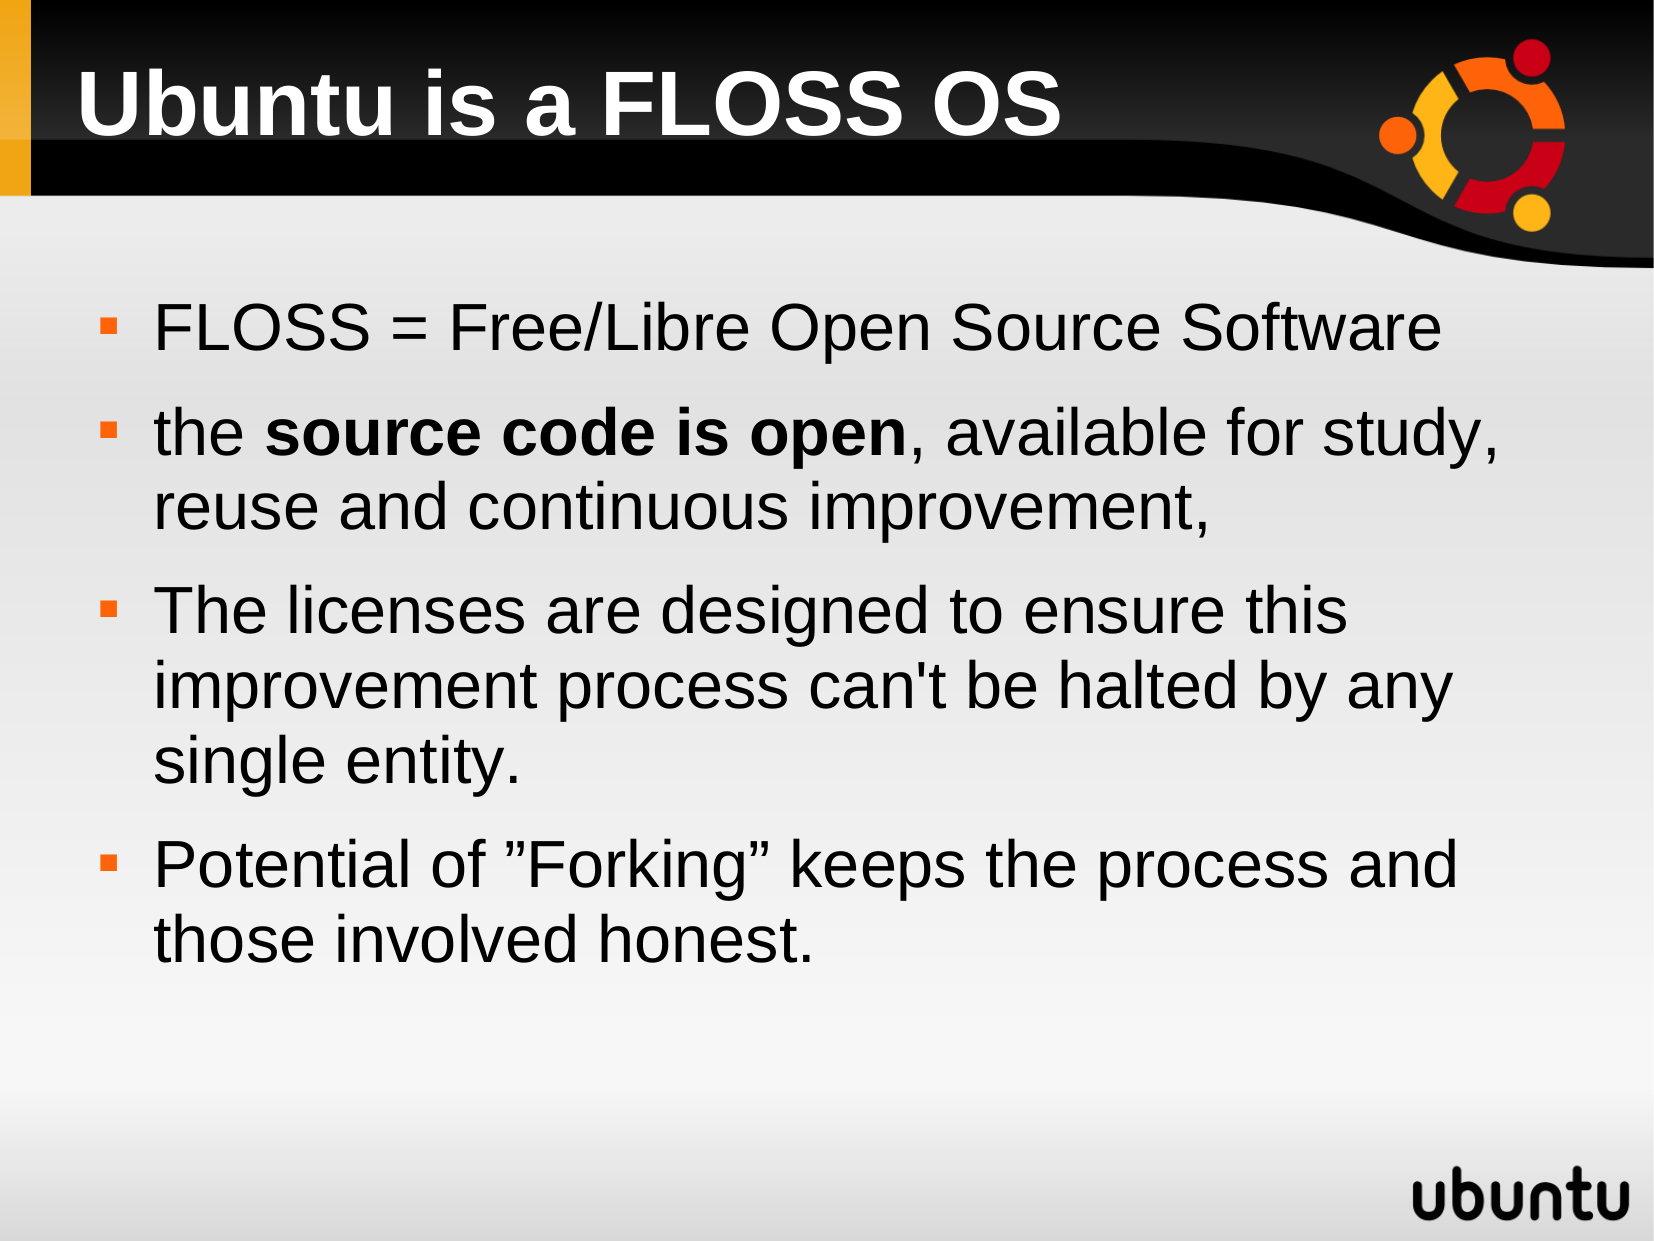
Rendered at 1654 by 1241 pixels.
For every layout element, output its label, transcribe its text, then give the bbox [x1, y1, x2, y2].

list FLOSS = Free/Libre Open Source Software the source code is open, available for study, reuse and continuous improvement, The licenses are designed to ensure this improvement process can't be halted by any single entity. Potential of ”Forking” keeps the process and those involved honest. [82, 290, 1571, 1109]
title Ubuntu is a FLOSS OS [76, 0, 1565, 208]
picture [0, 0, 1654, 1241]
